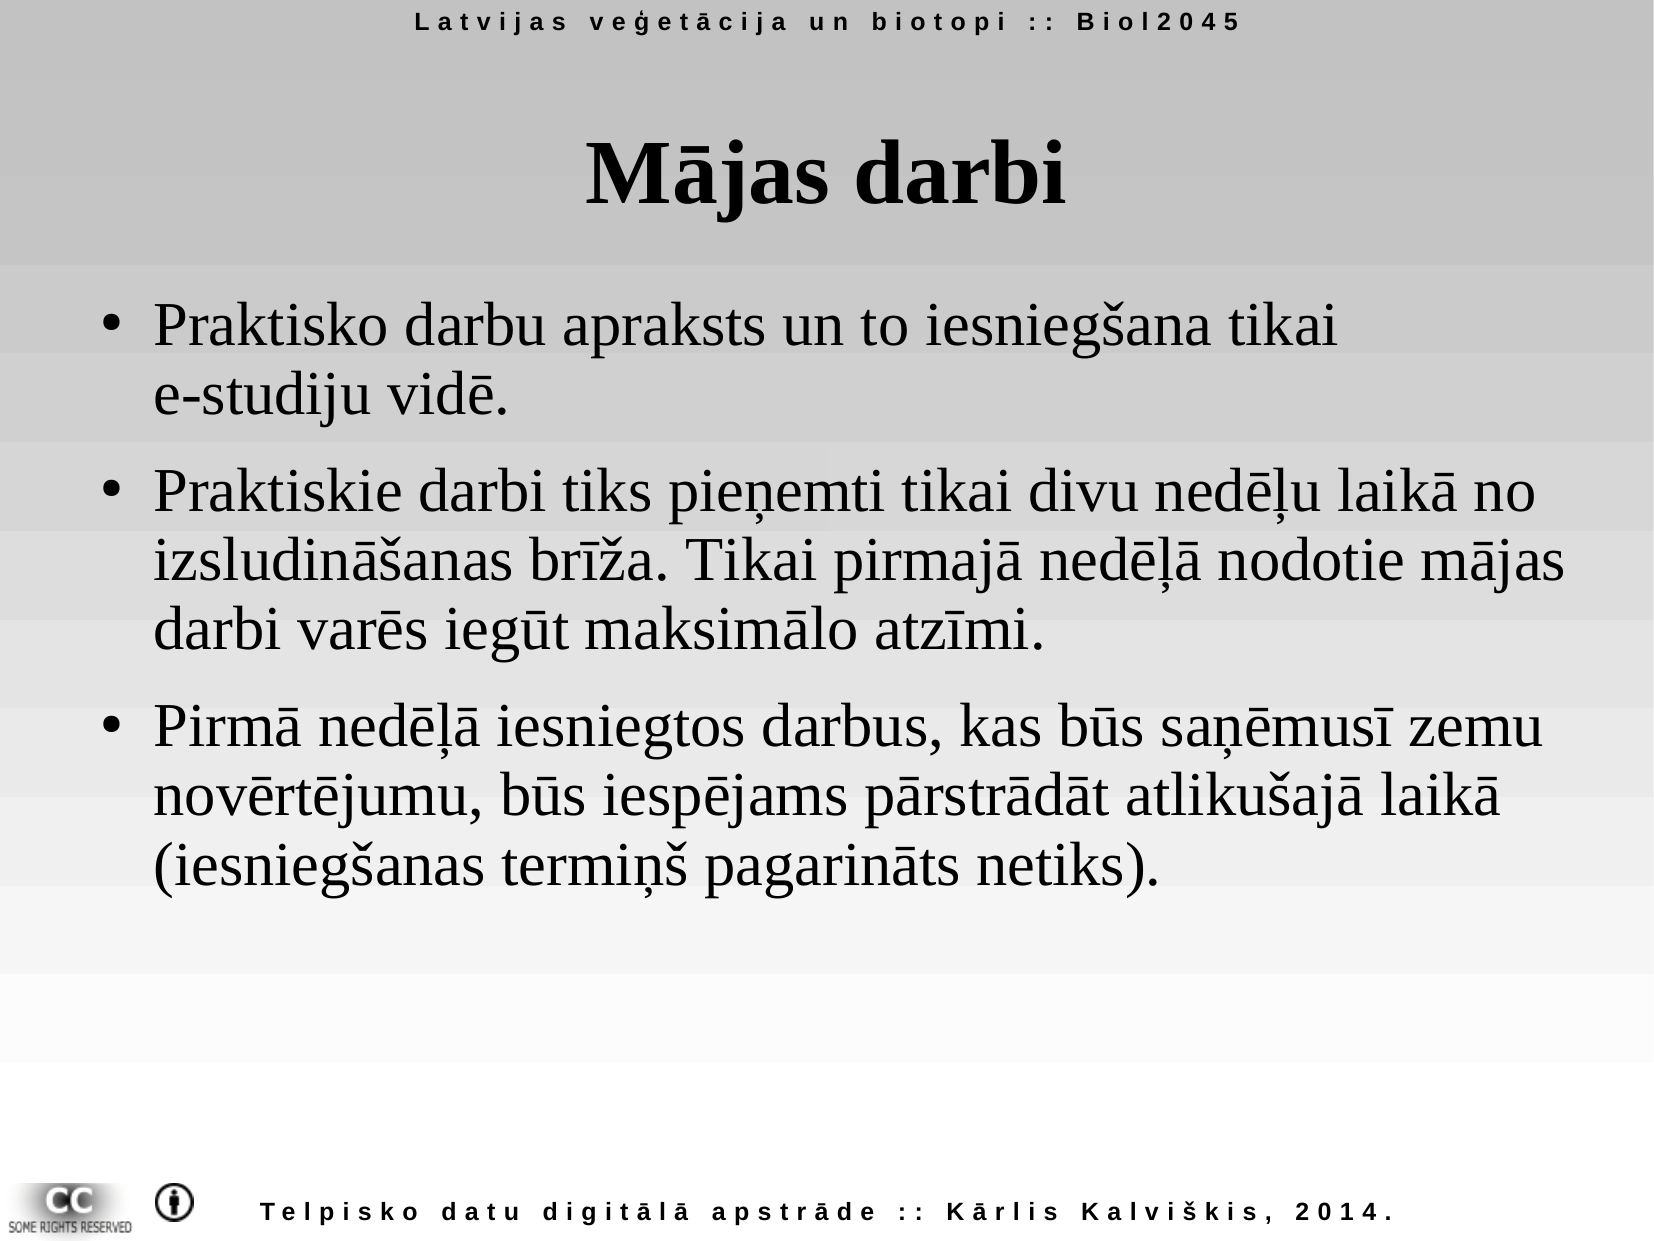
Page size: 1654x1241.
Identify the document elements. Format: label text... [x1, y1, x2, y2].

picture [0, 0, 1654, 1241]
list Praktisko darbu apraksts un to iesniegšana tikai e‑studiju vidē. Praktiskie darbi tiks pieņemti tikai divu nedēļu laikā no izsludināšanas brīža. Tikai pirmajā nedēļā nodotie mājas darbi varēs iegūt maksimālo atzīmi. Pirmā nedēļā iesniegtos darbus, kas būs saņēmusī zemu novērtējumu, būs iespējams pārstrādāt atlikušajā laikā (iesniegšanas termiņš pagarināts netiks). [82, 289, 1571, 1098]
title Mājas darbi [29, 56, 1625, 289]
